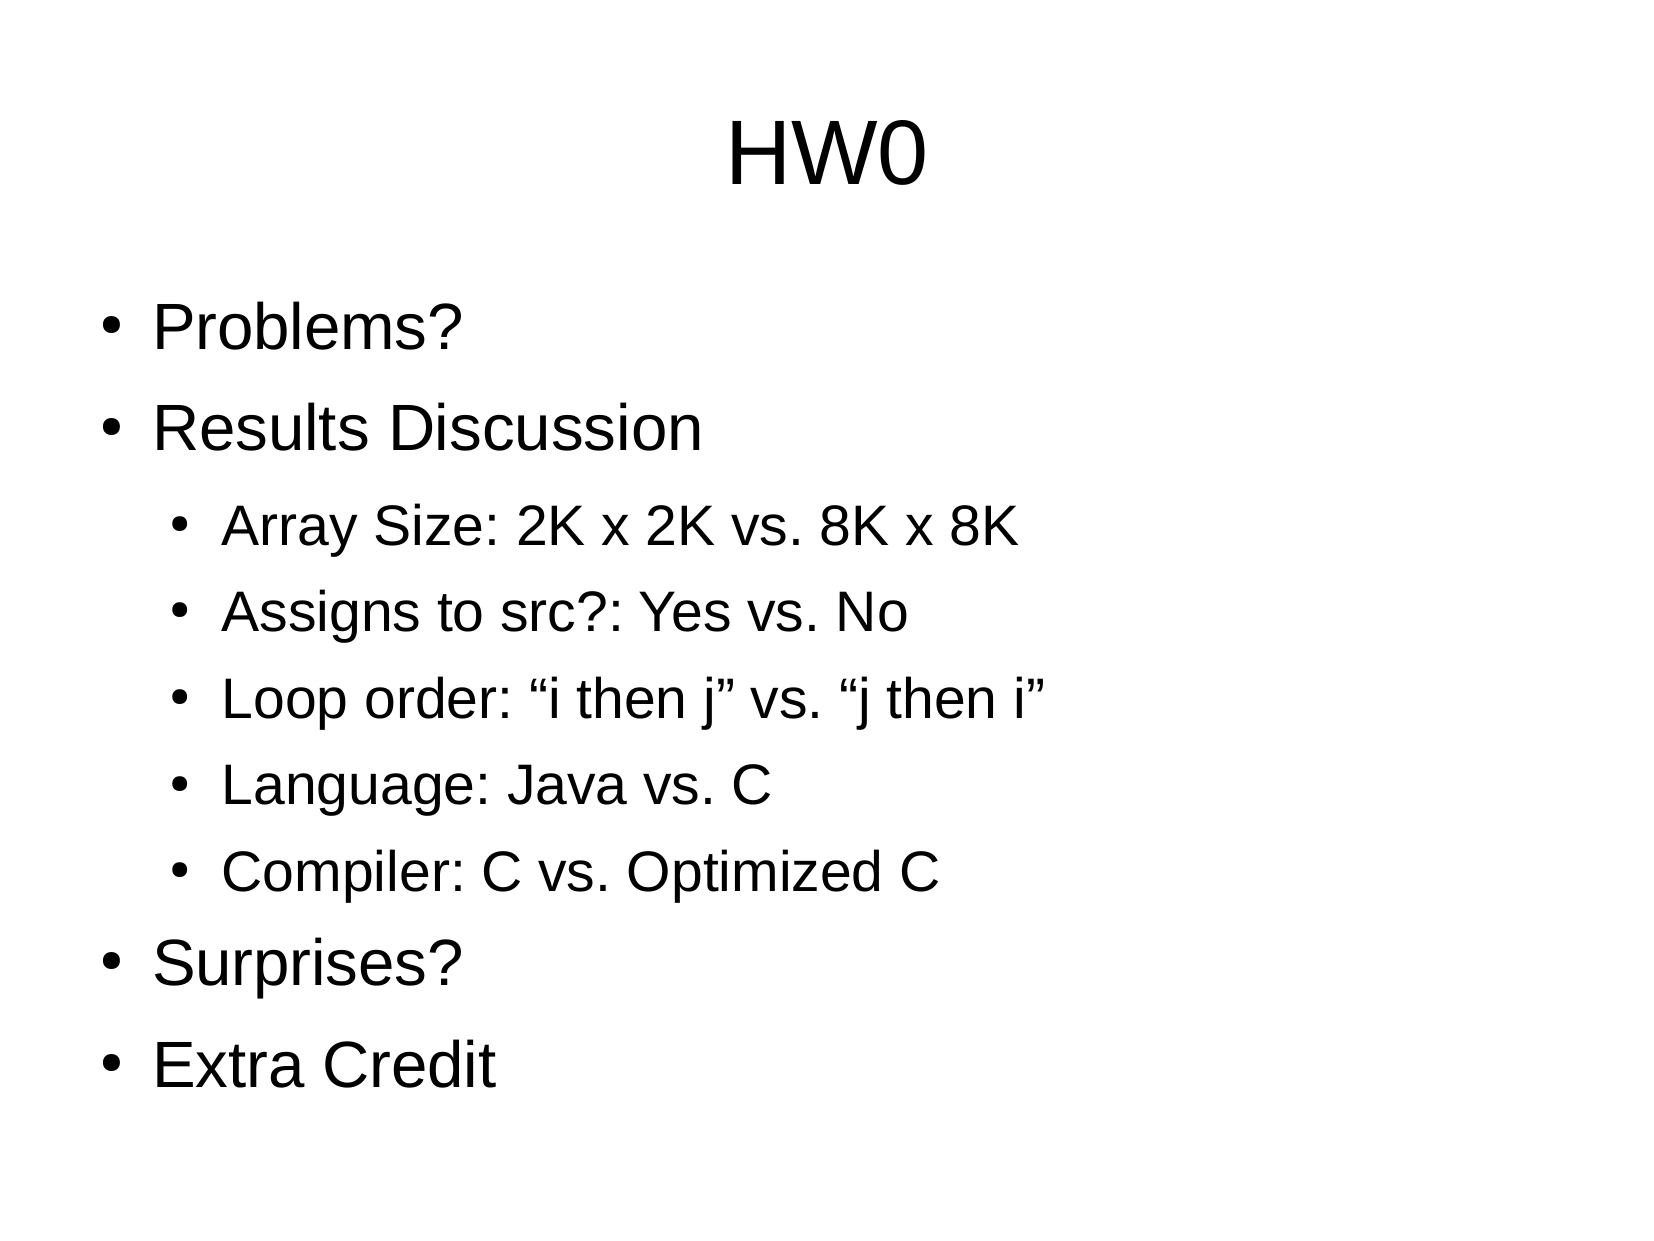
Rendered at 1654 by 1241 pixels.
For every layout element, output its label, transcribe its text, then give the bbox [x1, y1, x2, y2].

title HW0 [82, 49, 1571, 257]
list Problems? Results Discussion Array Size: 2K x 2K vs. 8K x 8K Assigns to src?: Yes vs. No Loop order: “i then j” vs. “j then i” Language: Java vs. C Compiler: C vs. Optimized C Surprises? Extra Credit [82, 290, 1571, 1109]
